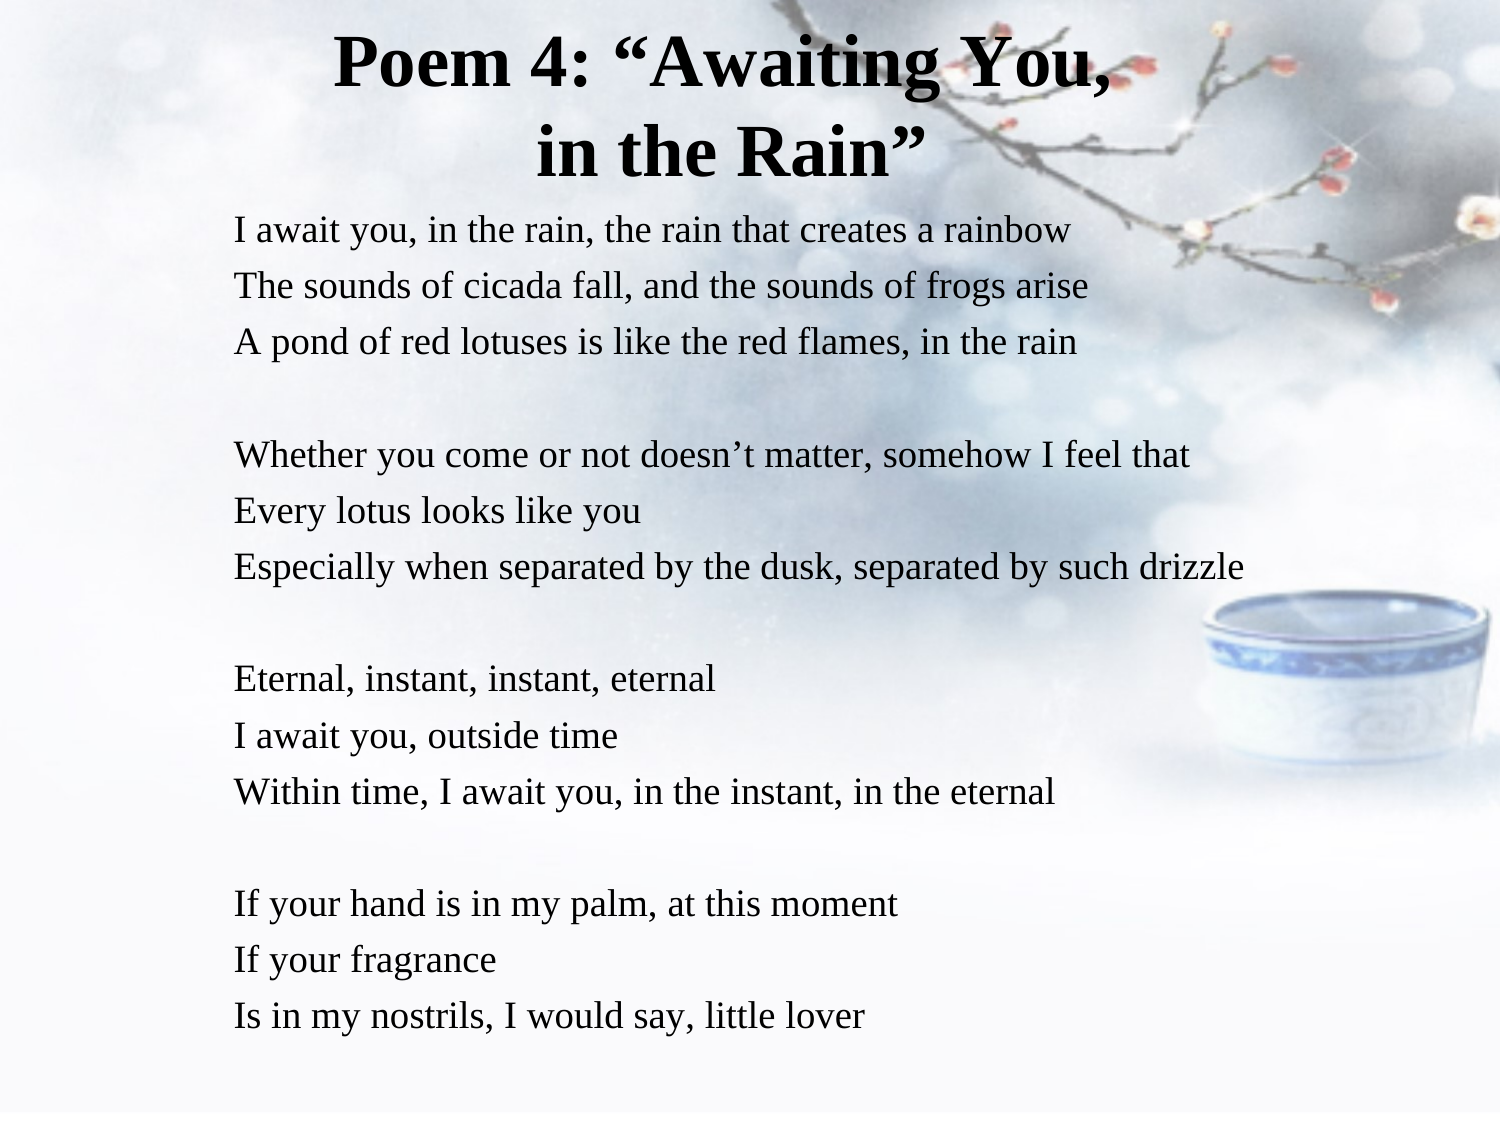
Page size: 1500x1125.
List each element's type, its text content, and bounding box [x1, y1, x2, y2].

picture [0, 0, 1500, 1125]
title Poem 4: “Awaiting You, in the Rain” [76, 54, 1388, 240]
list I await you, in the rain, the rain that creates a rainbow The sounds of cicada fall, and the sounds of frogs arise A pond of red lotuses is like the red flames, in the rain Whether you come or not doesn’t matter, somehow I feel that Every lotus looks like you Especially when separated by the dusk, separated by such drizzle Eternal, instant, instant, eternal I await you, outside time Within time, I await you, in the instant, in the eternal If your hand is in my palm, at this moment If your fragrance Is in my nostrils, I would say, little lover [218, 196, 1388, 1106]
